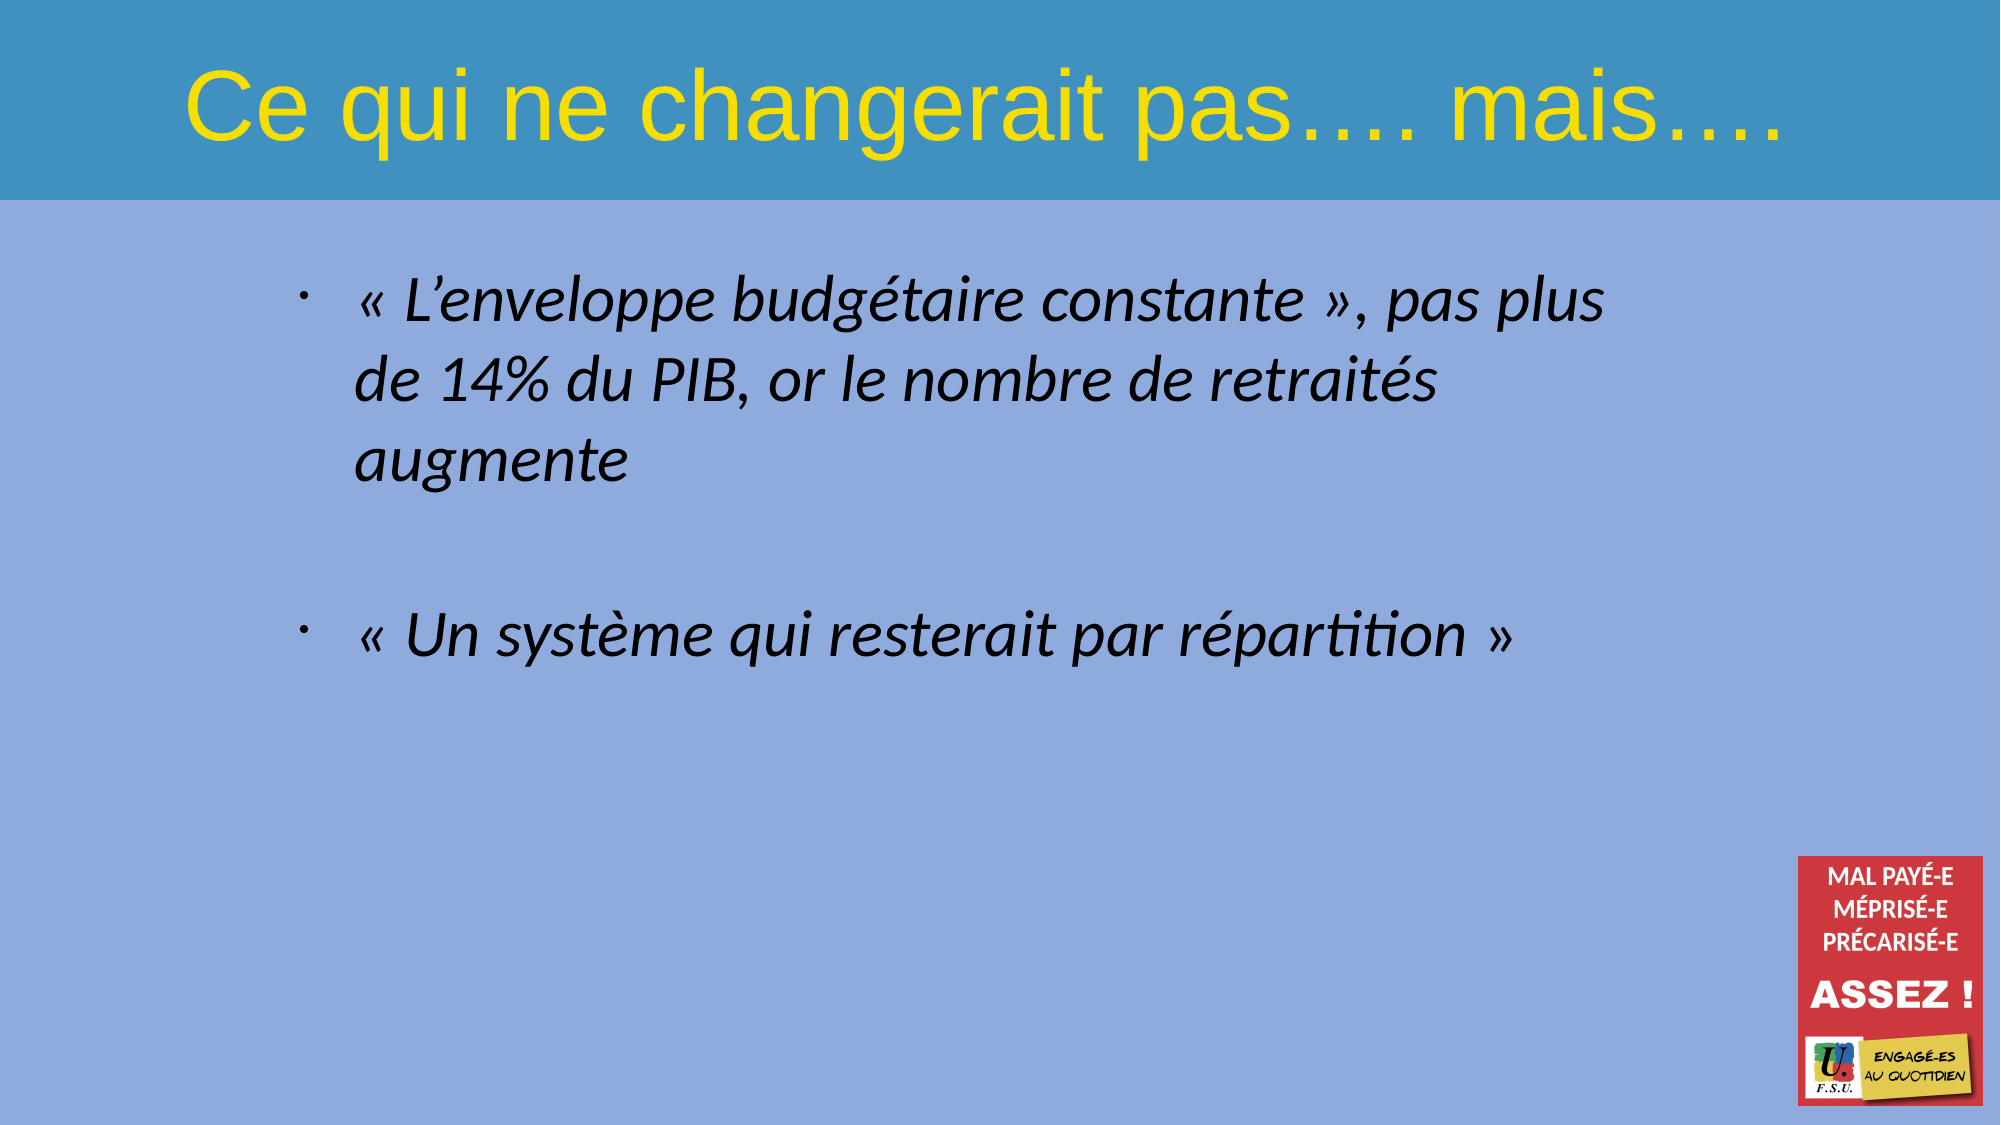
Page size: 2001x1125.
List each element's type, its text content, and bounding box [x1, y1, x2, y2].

text_box « L’enveloppe budgétaire constante », pas plus de 14% du PIB, or le nombre de retraités augmente « Un système qui resterait par répartition » [283, 247, 1650, 960]
text_box Ce qui ne changerait pas…. mais…. [0, 0, 2000, 200]
picture [1798, 856, 1983, 1106]
